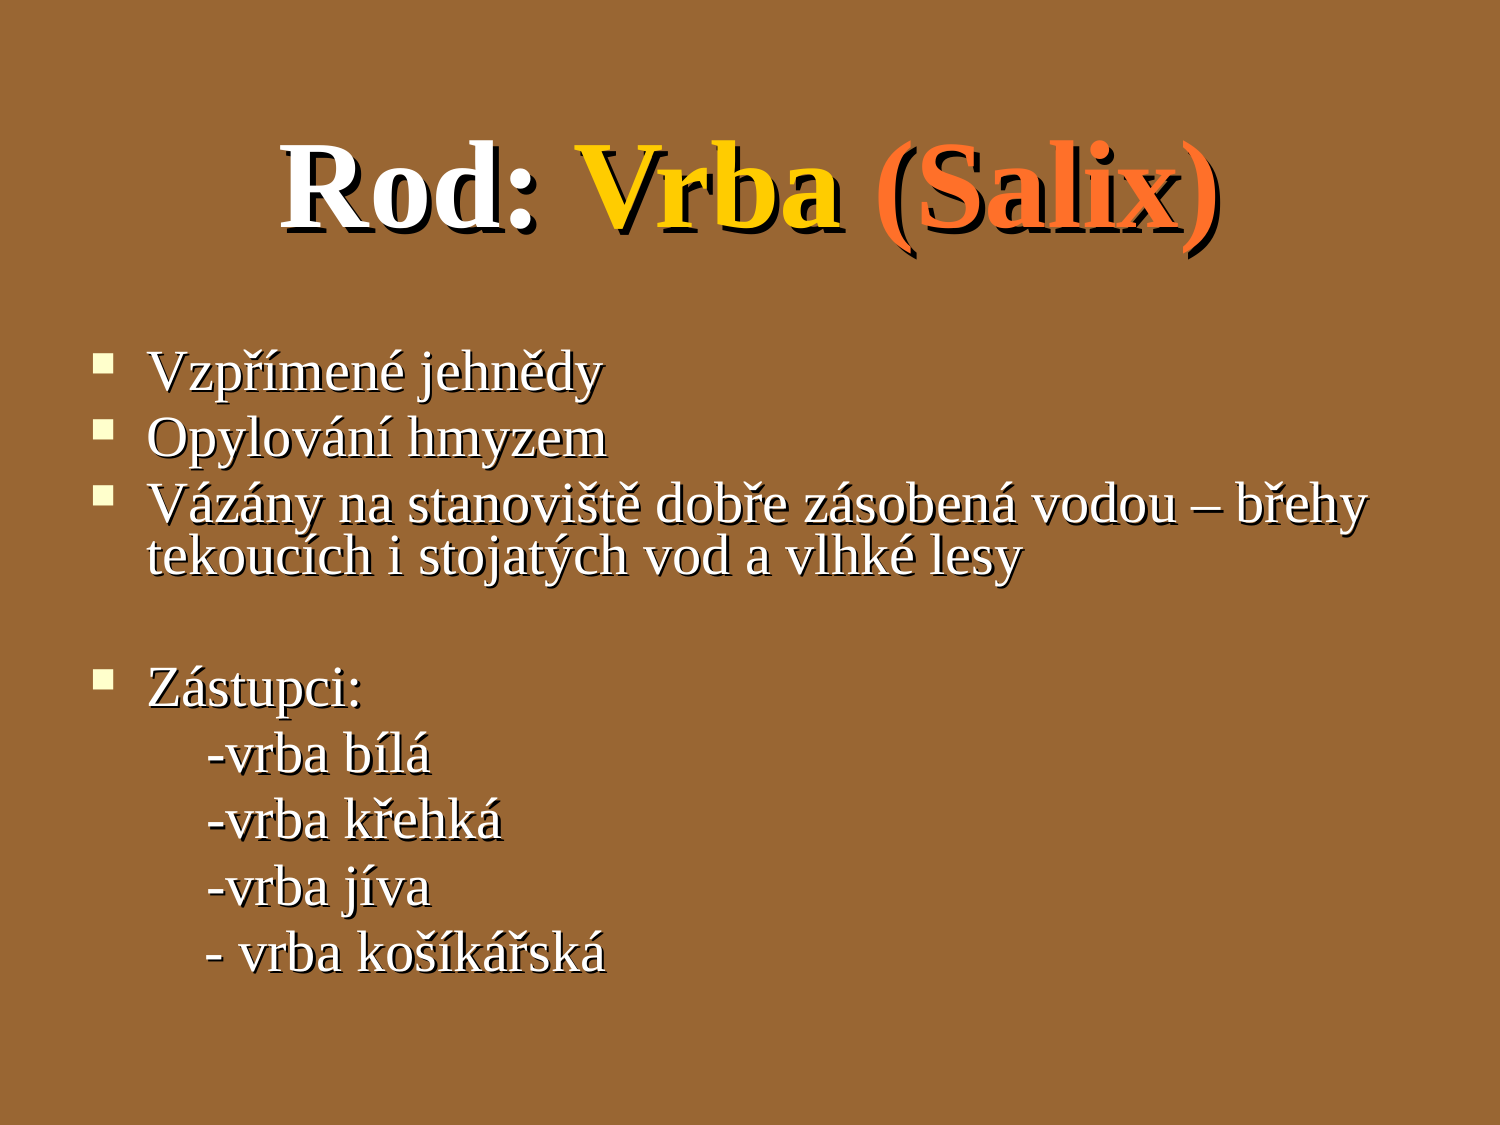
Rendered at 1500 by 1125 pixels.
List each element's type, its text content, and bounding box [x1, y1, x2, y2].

list Vzpřímené jehnědy Opylování hmyzem Vázány na stanoviště dobře zásobená vodou – břehy tekoucích i stojatých vod a vlhké lesy Zástupci: -vrba bílá -vrba křehká -vrba jíva - vrba košíkářská [75, 262, 1426, 1006]
title Rod: Vrba (Salix) [75, 16, 1426, 262]
